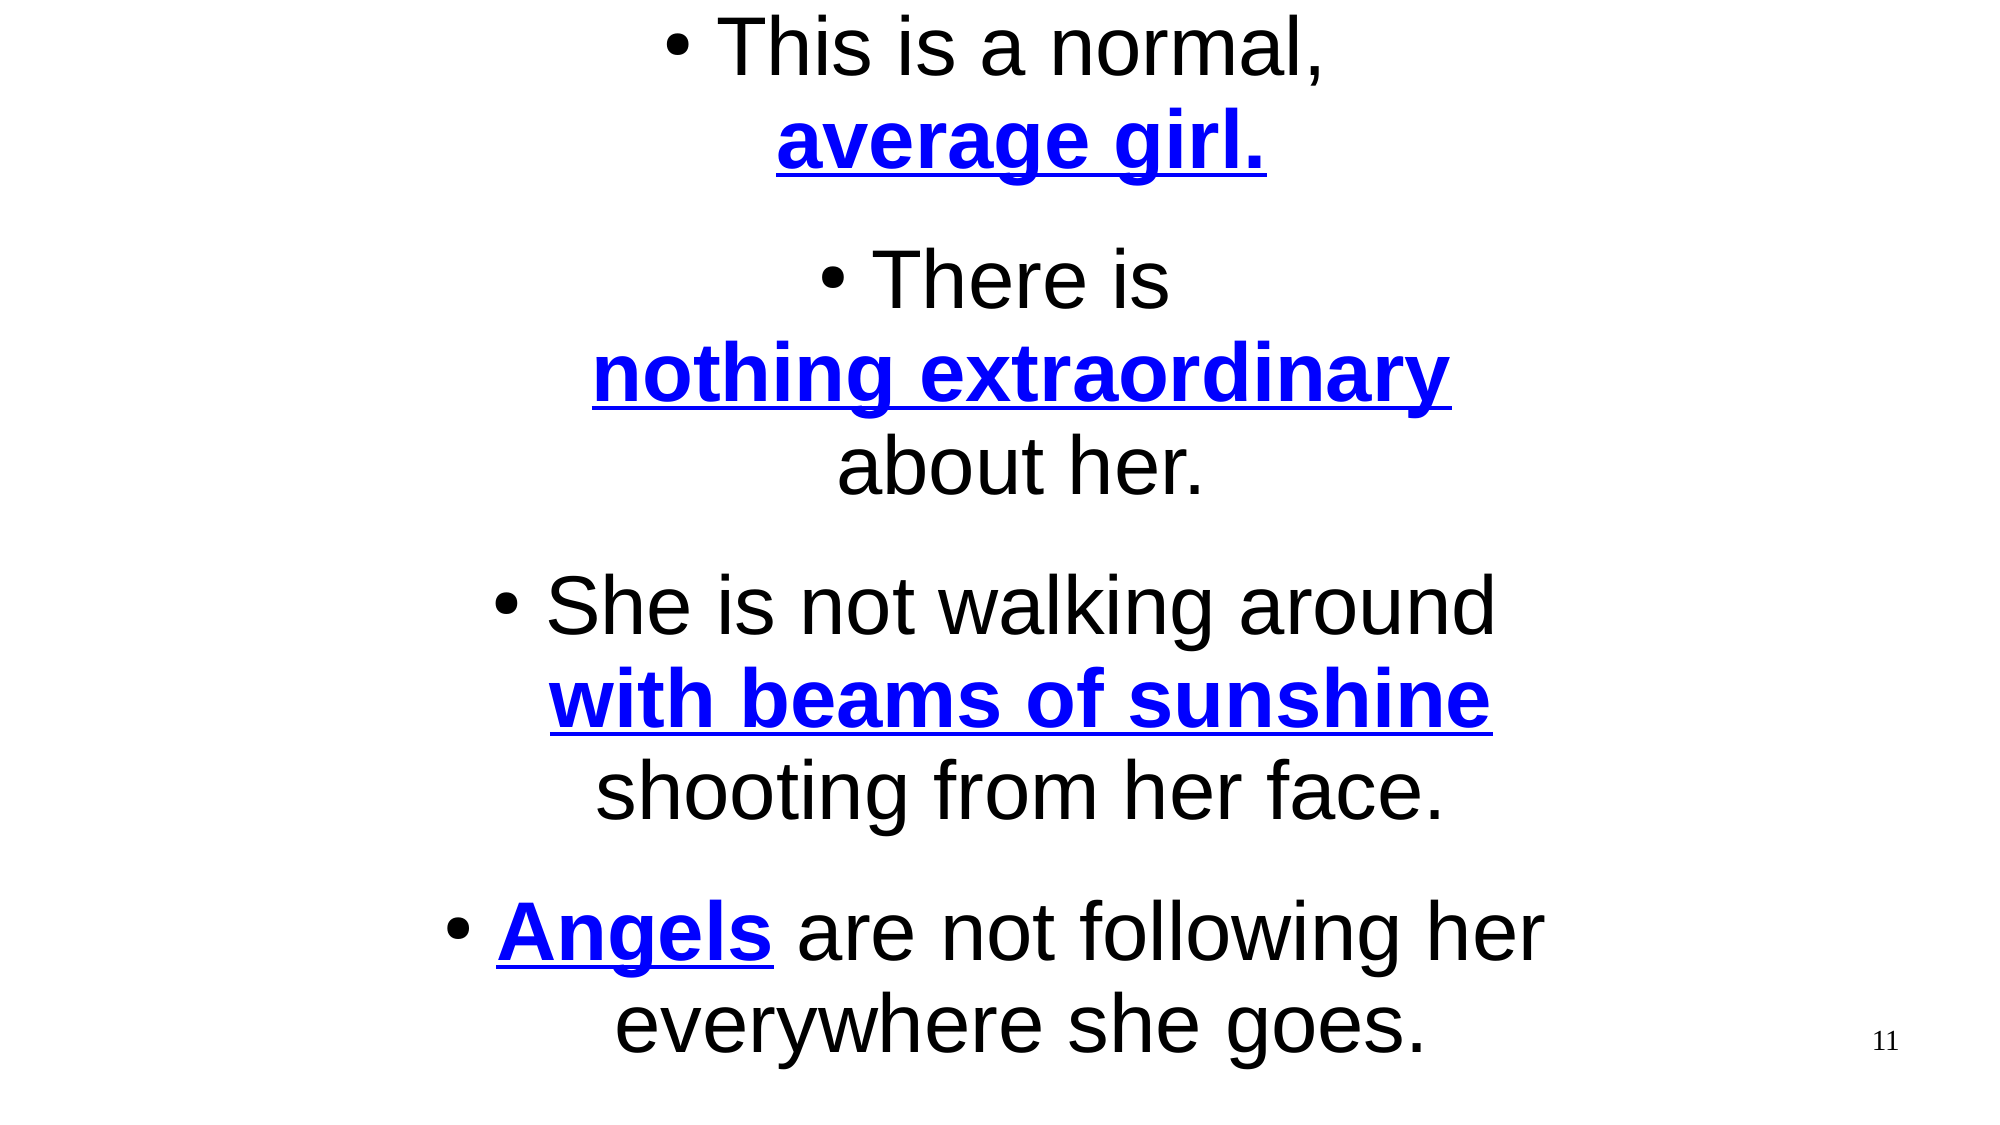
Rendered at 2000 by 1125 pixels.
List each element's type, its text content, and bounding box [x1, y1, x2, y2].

list This is a normal, average girl. There is nothing extraordinary about her. She is not walking around with beams of sunshine shooting from her face. Angels are not following her everywhere she goes. [0, 0, 1996, 1123]
